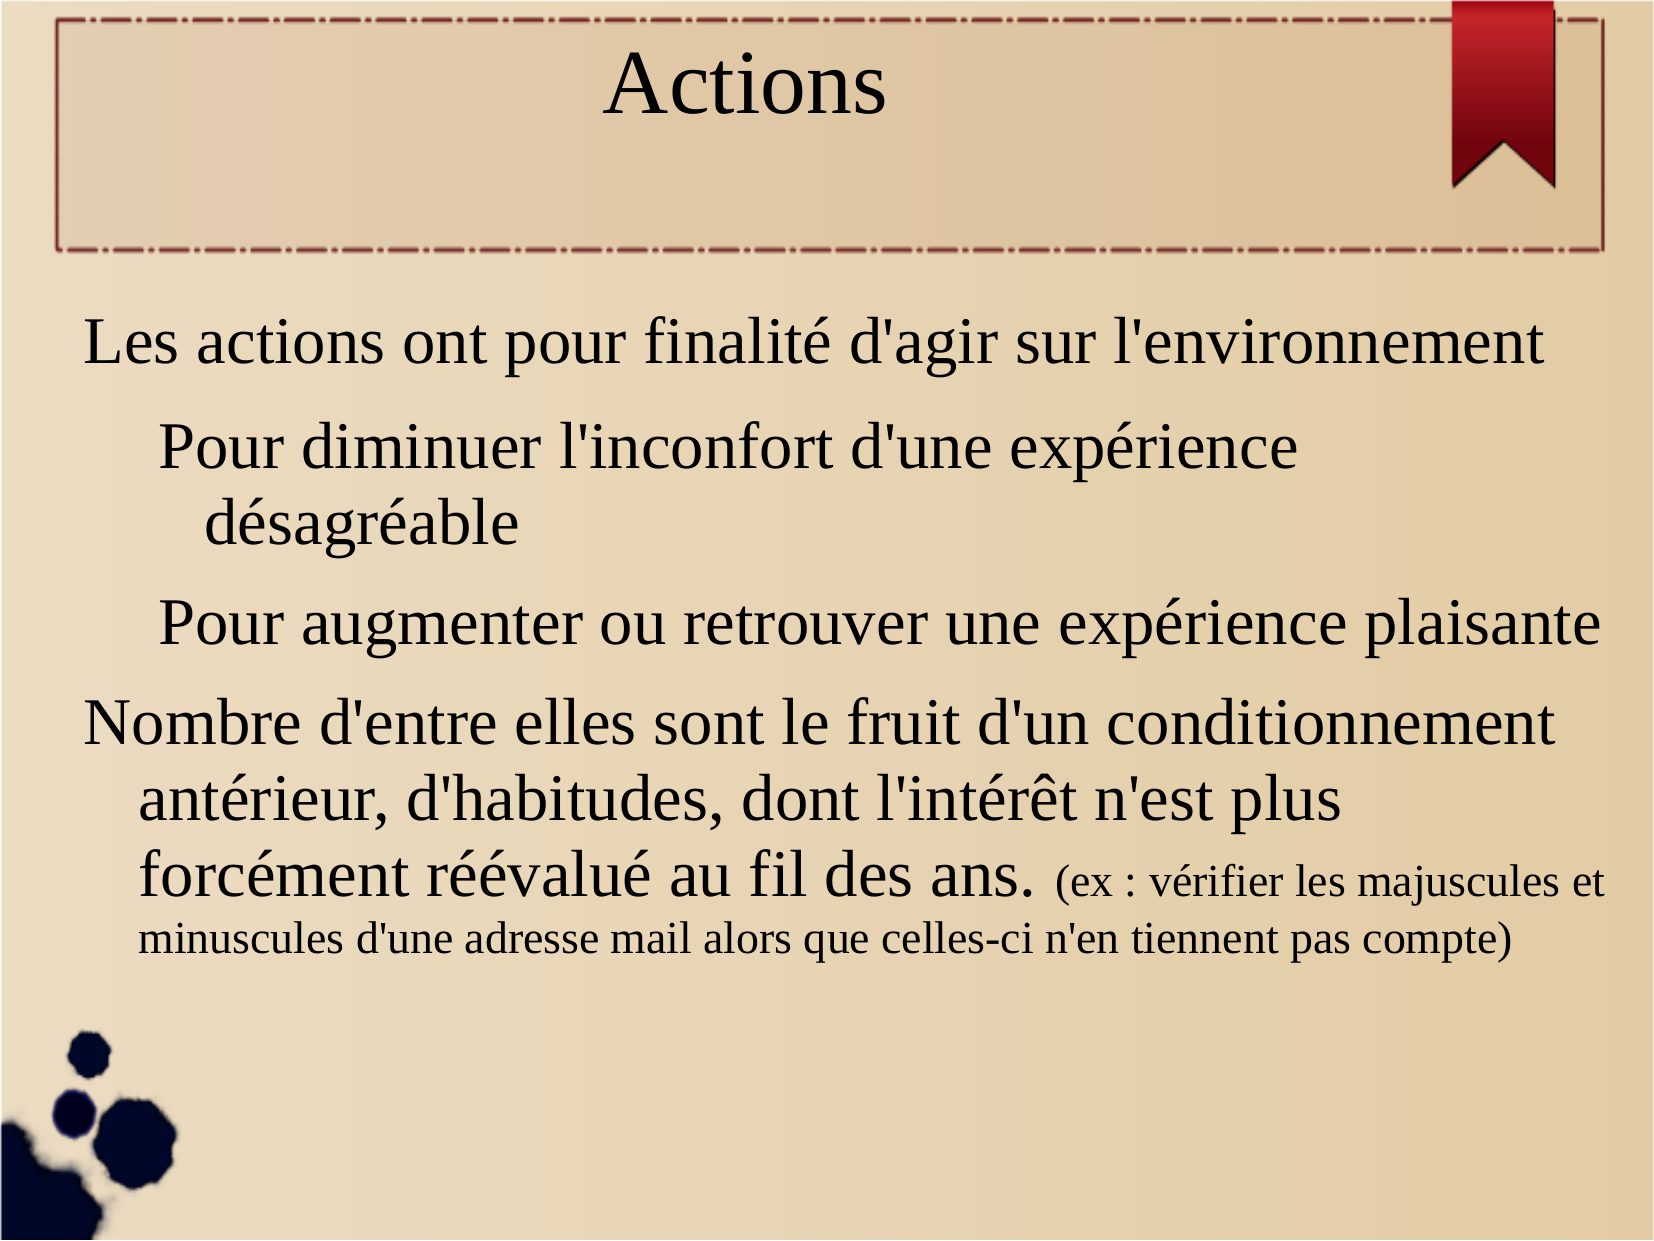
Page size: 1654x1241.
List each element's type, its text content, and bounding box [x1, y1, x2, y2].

list Les actions ont pour finalité d'agir sur l'environnement Pour diminuer l'inconfort d'une expérience désagréable Pour augmenter ou retrouver une expérience plaisante Nombre d'entre elles sont le fruit d'un conditionnement antérieur, d'habitudes, dont l'intérêt n'est plus forcément réévalué au fil des ans. (ex : vérifier les majuscules et minuscules d'une adresse mail alors que celles-ci n'en tiennent pas compte) [82, 299, 1607, 1146]
picture [0, 0, 1654, 1240]
title Actions [82, 26, 1410, 247]
